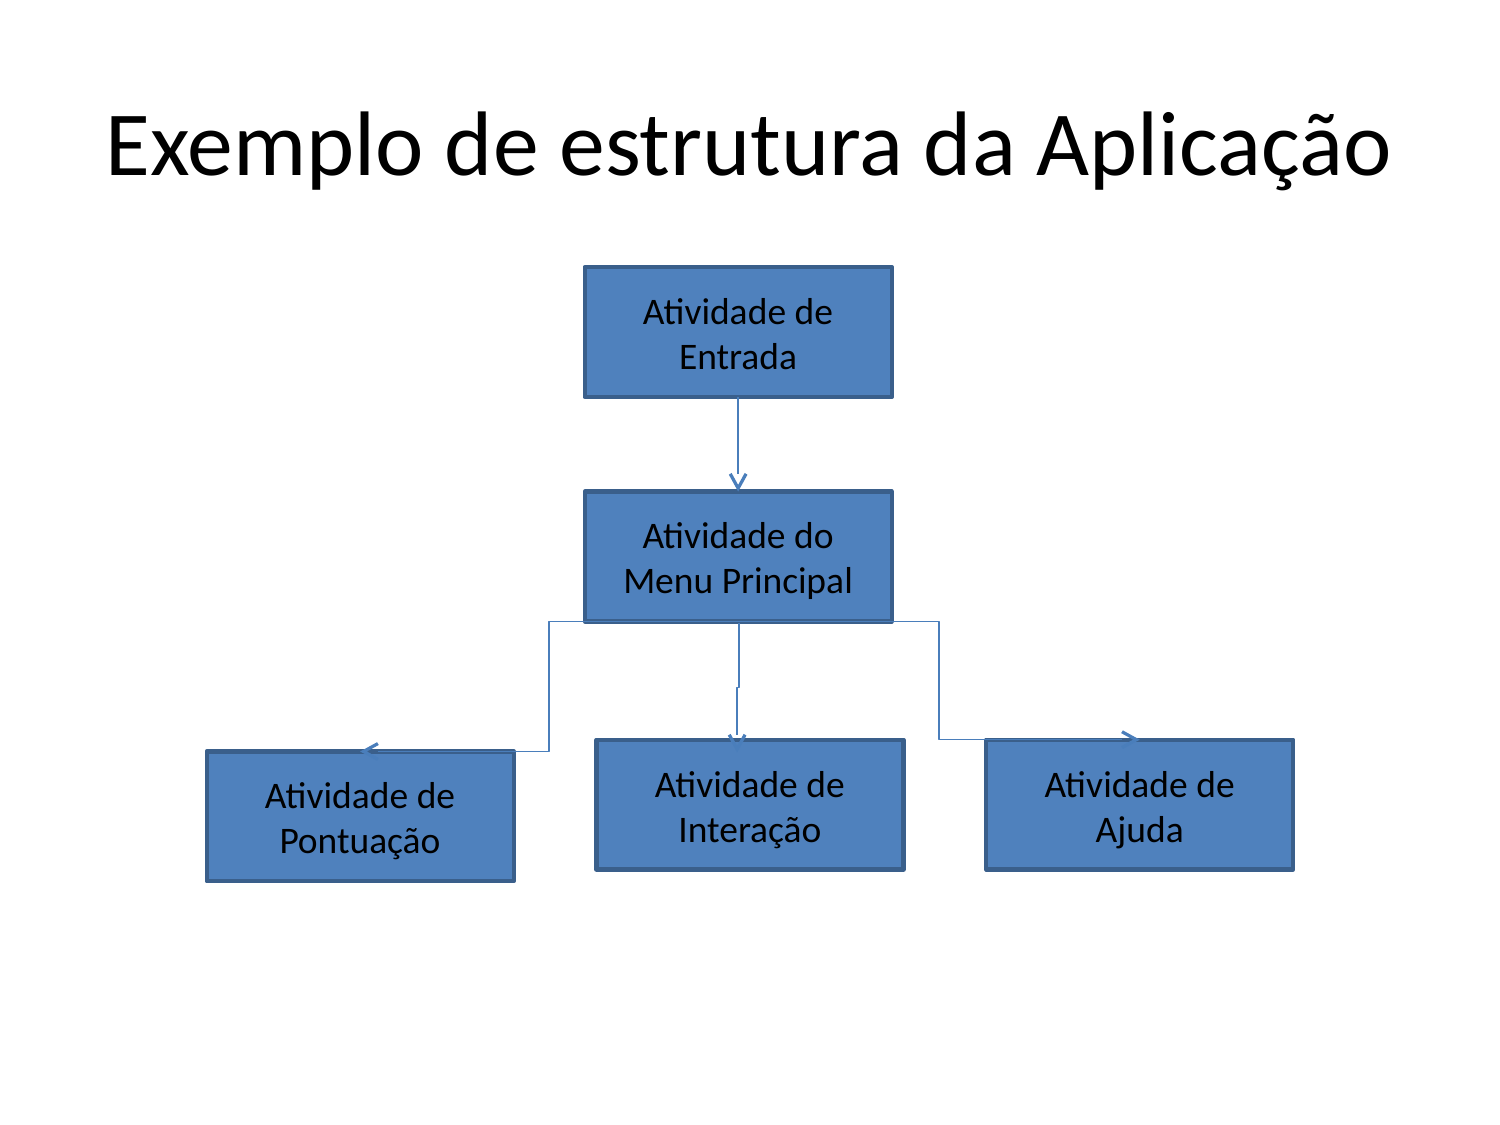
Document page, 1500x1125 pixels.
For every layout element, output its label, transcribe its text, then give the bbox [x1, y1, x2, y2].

text_box Atividade de Entrada [584, 267, 892, 397]
text_box Atividade de Ajuda [986, 739, 1294, 870]
text_box Atividade do Menu Principal [584, 491, 892, 621]
text_box Atividade de Interação [596, 739, 904, 870]
title Exemplo de estrutura da Aplicação [75, 45, 1425, 233]
text_box Atividade de Pontuação [206, 751, 514, 882]
